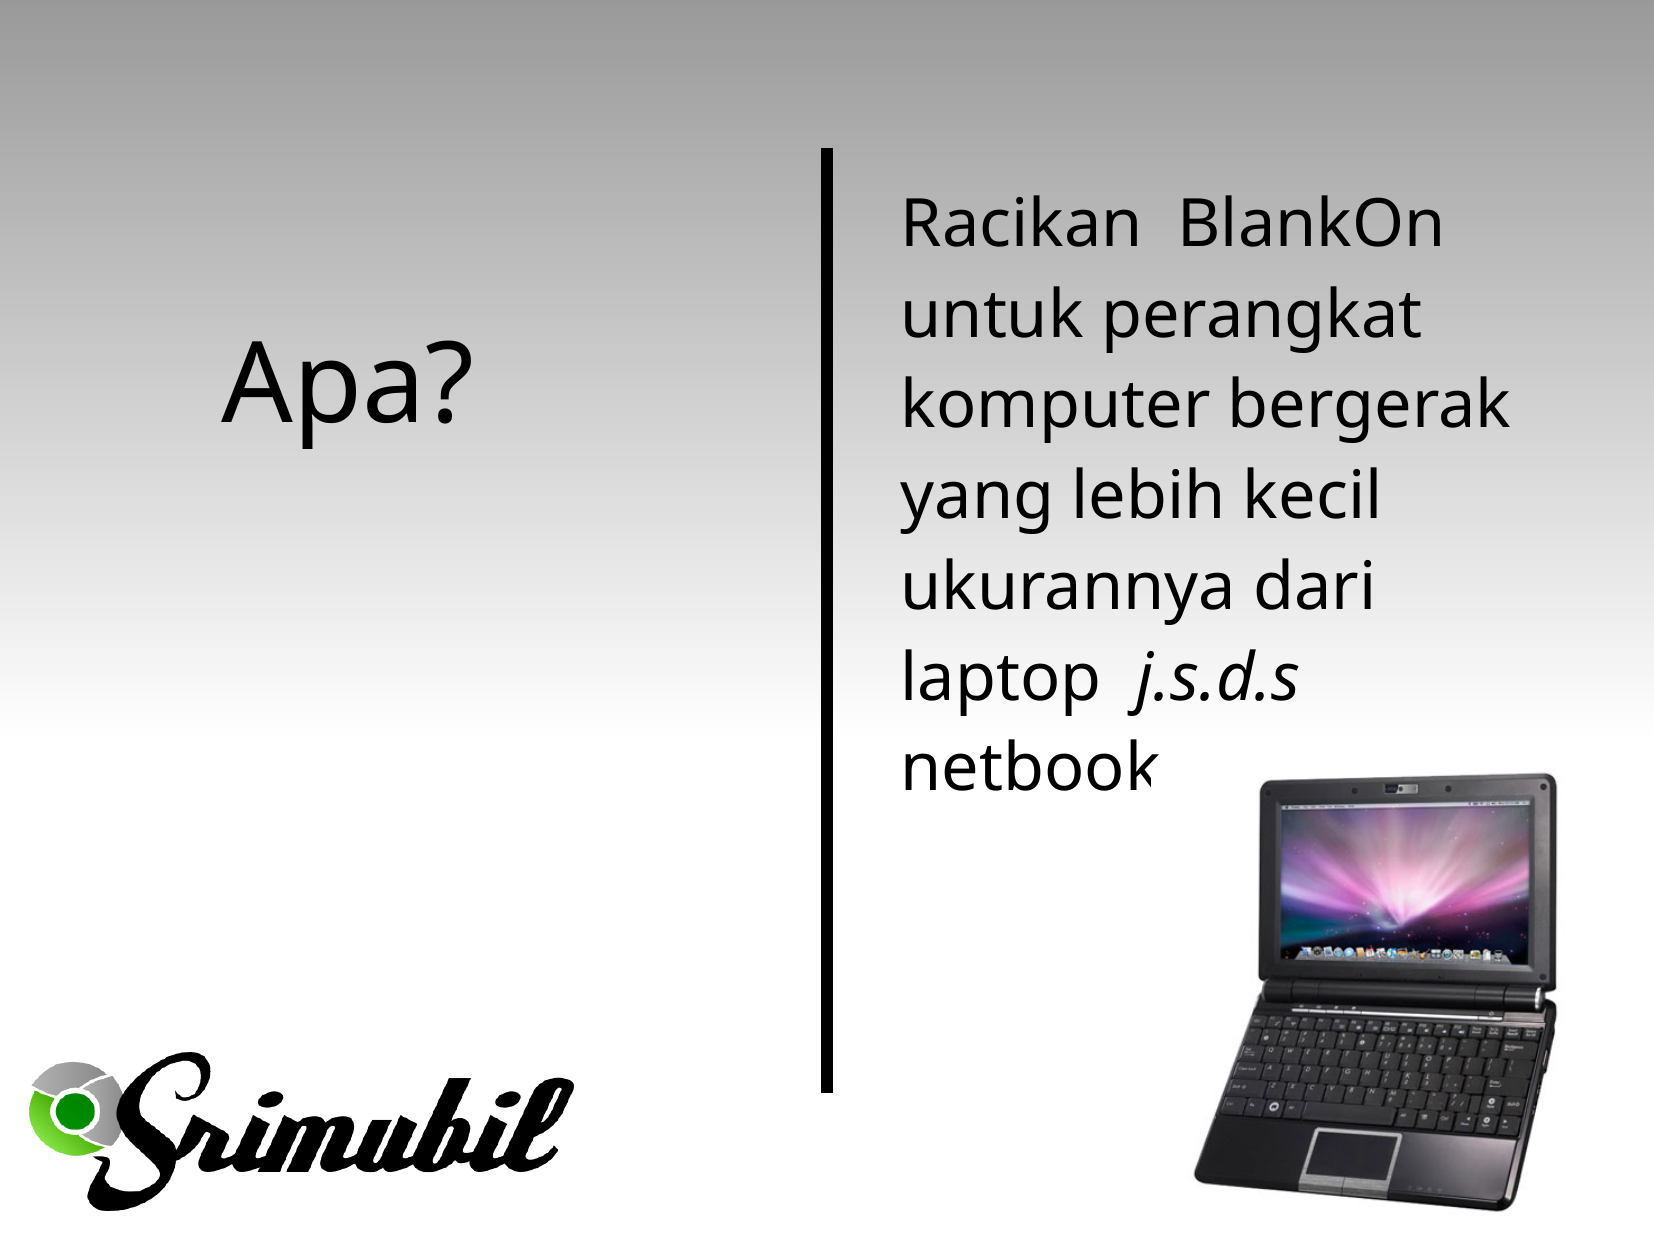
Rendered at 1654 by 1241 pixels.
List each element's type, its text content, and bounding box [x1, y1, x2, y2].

text_box Racikan BlankOn untuk perangkat komputer bergerak yang lebih kecil ukurannya dari laptop j.s.d.s netbook [885, 167, 1536, 1093]
picture [1151, 767, 1600, 1216]
picture [29, 1052, 574, 1211]
text_box Apa? [206, 295, 461, 451]
